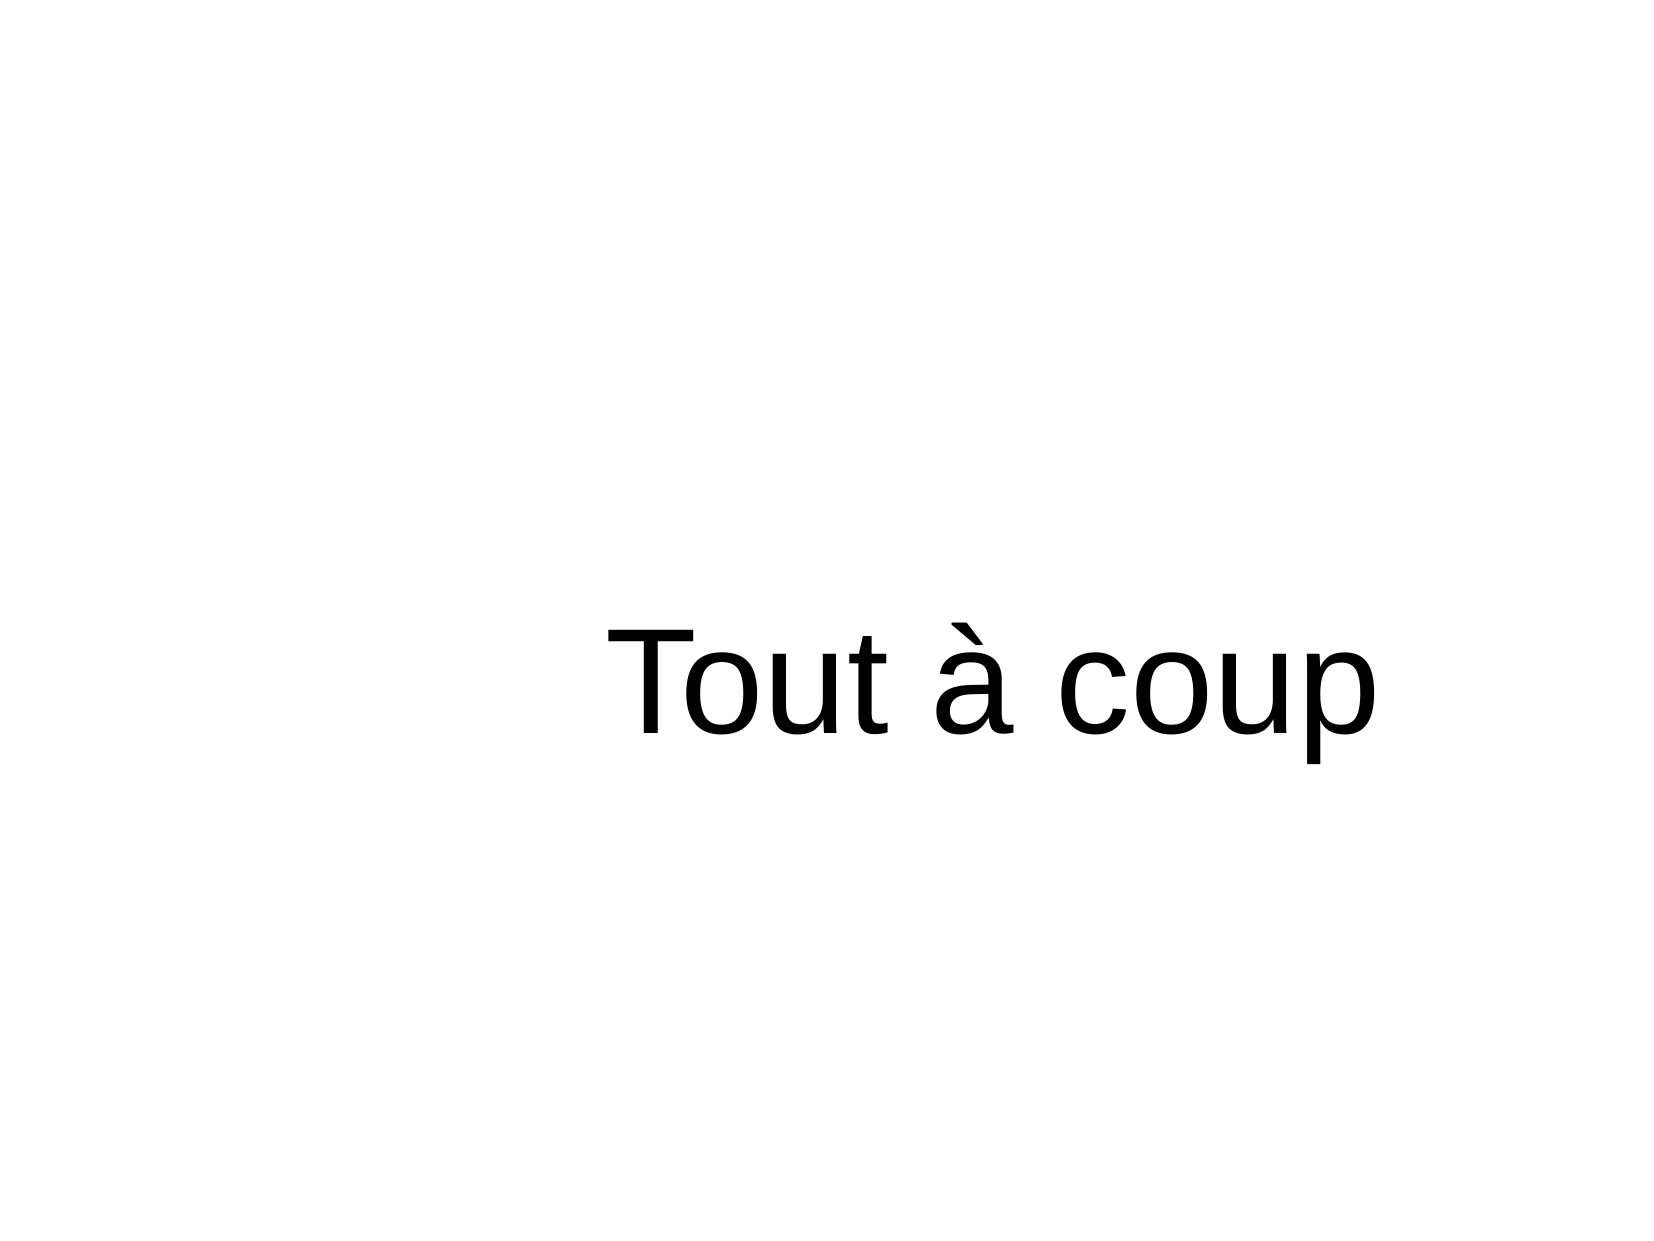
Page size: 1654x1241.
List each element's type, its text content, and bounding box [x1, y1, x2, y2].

text_box Tout à coup [590, 590, 1418, 773]
